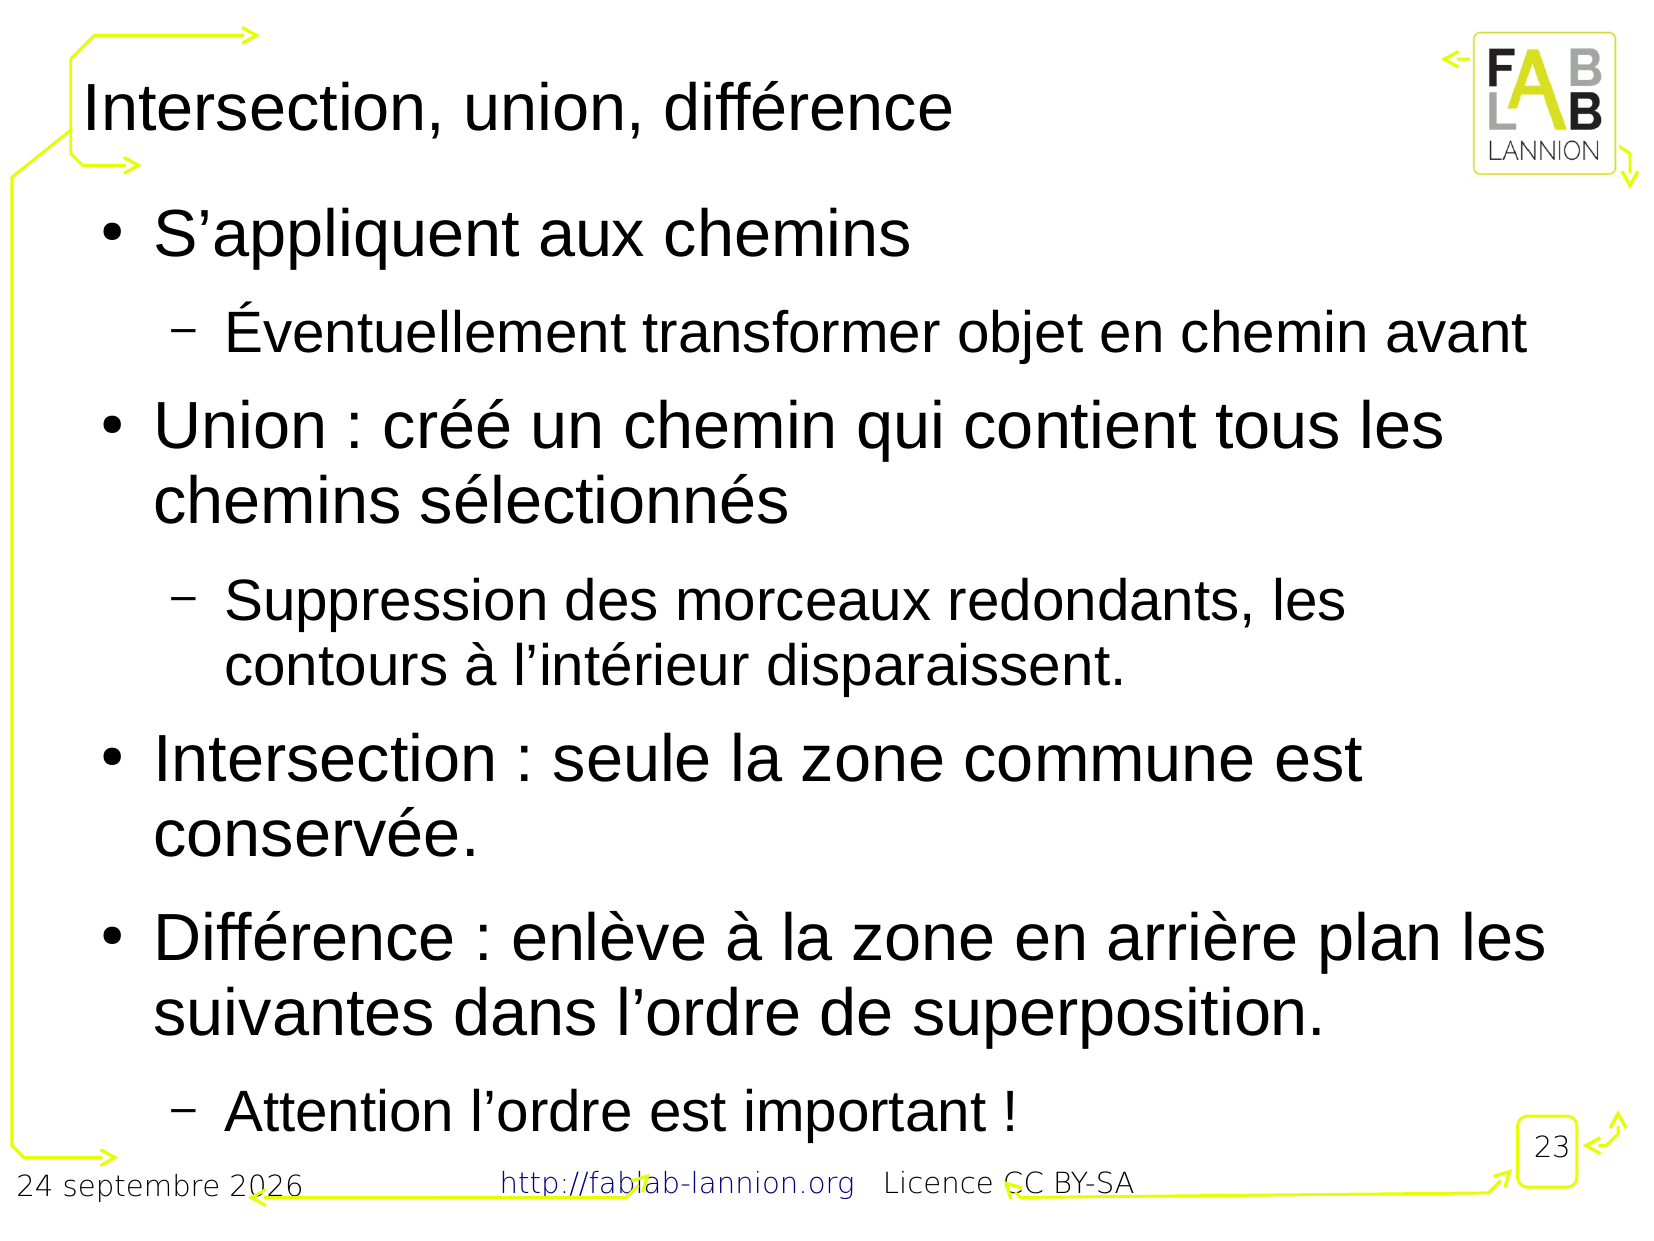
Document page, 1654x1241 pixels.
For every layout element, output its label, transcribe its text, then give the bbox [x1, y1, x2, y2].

title Intersection, union, différence [82, 49, 1441, 166]
picture [1470, 29, 1619, 178]
list S’appliquent aux chemins Éventuellement transformer objet en chemin avant Union : créé un chemin qui contient tous les chemins sélectionnés Suppression des morceaux redondants, les contours à l’intérieur disparaissent. Intersection : seule la zone commune est conservée. Différence : enlève à la zone en arrière plan les suivantes dans l’ordre de superposition. Attention l’ordre est important ! [82, 195, 1571, 1004]
